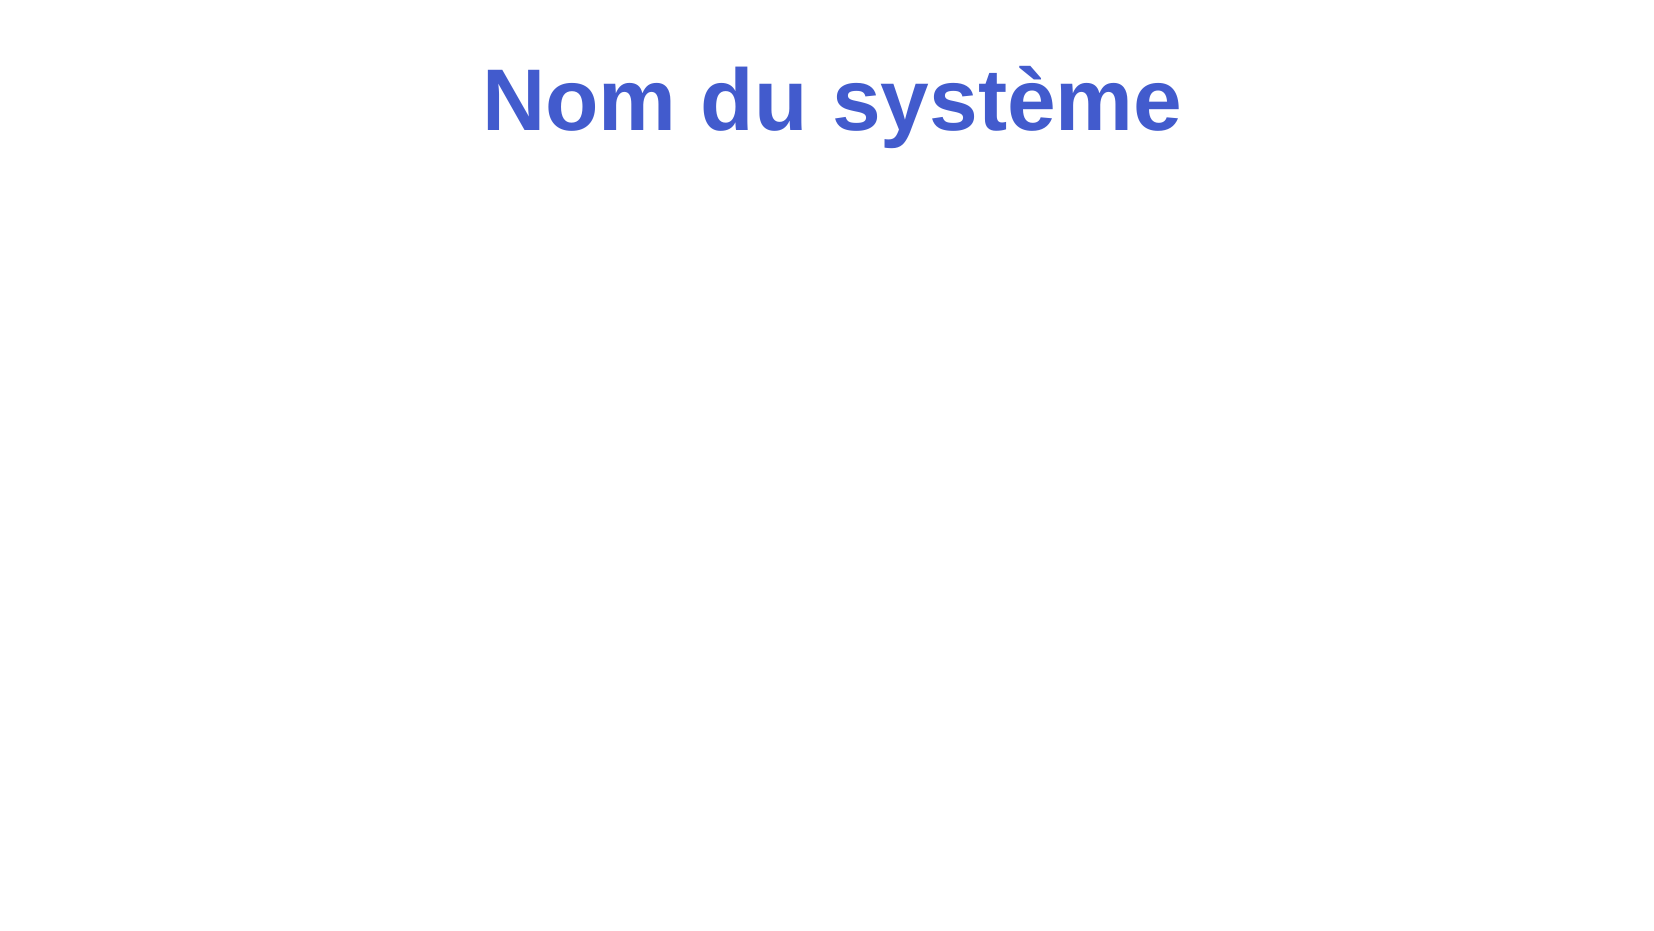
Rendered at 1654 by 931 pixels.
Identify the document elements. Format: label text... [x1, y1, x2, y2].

title Nom du système [0, 0, 1654, 201]
